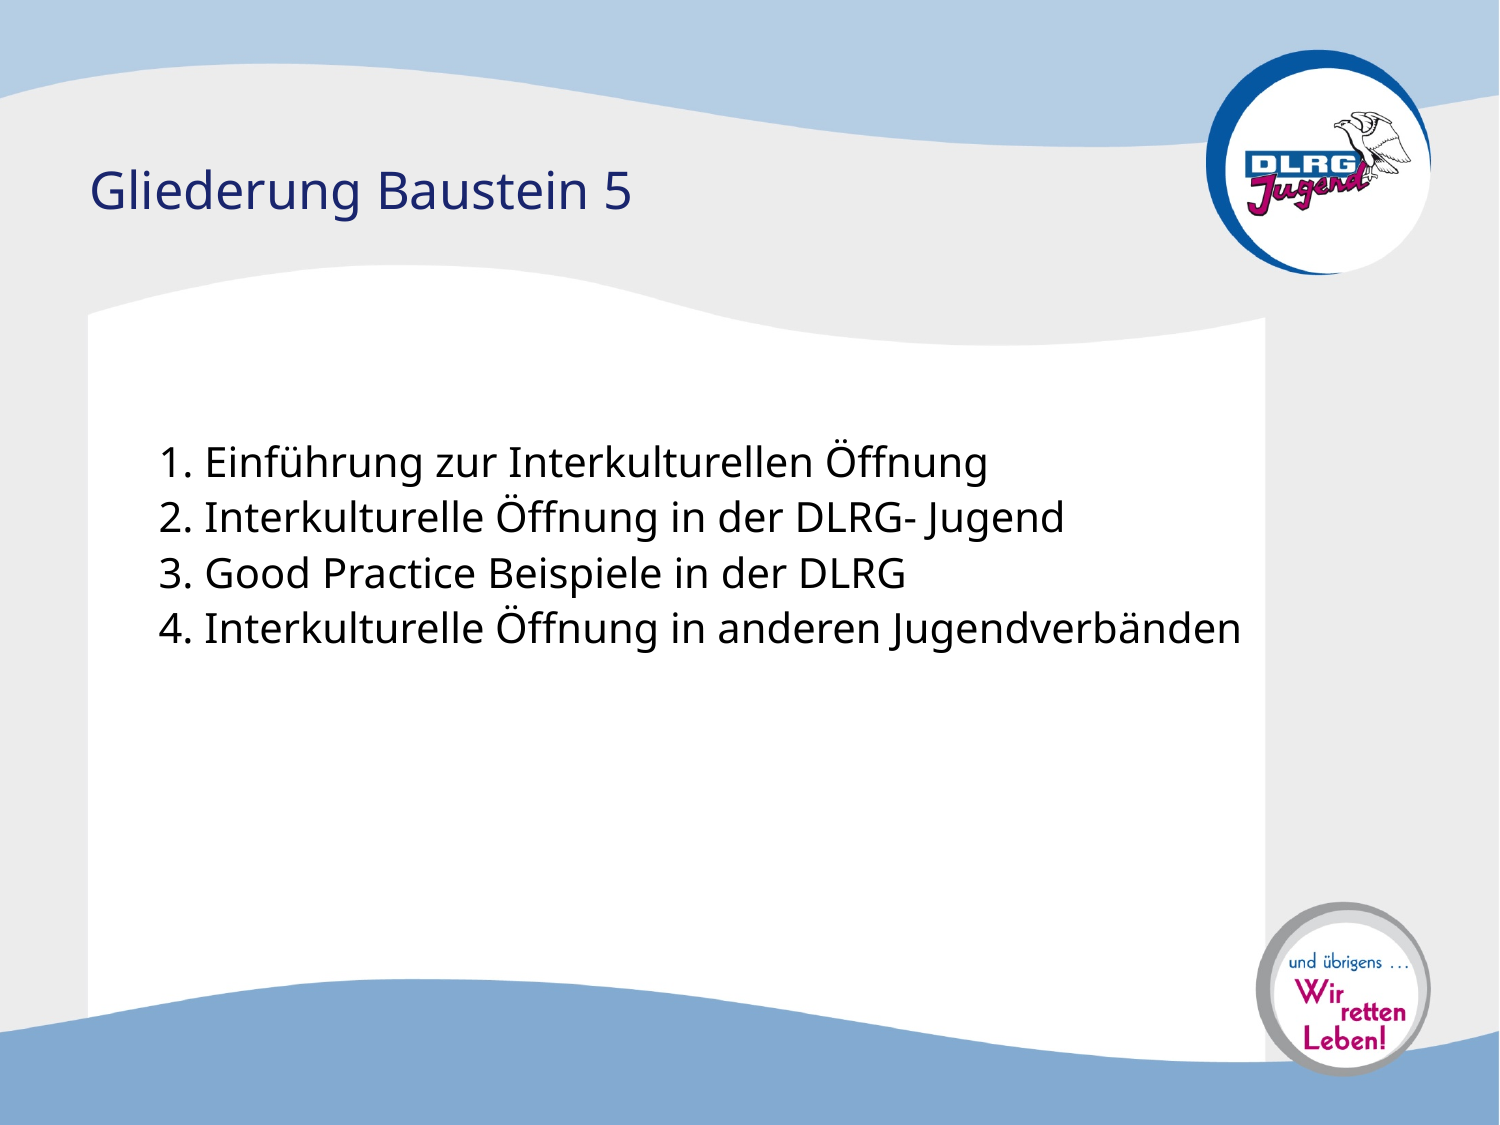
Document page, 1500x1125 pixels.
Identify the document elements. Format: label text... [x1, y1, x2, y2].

picture [0, 0, 1500, 1125]
title Gliederung Baustein 5 [75, 149, 1138, 263]
list 1. Einführung zur Interkulturellen Öffnung 2. Interkulturelle Öffnung in der DLRG- Jugend 3. Good Practice Beispiele in der DLRG 4. Interkulturelle Öffnung in anderen Jugendverbänden [87, 337, 1263, 975]
